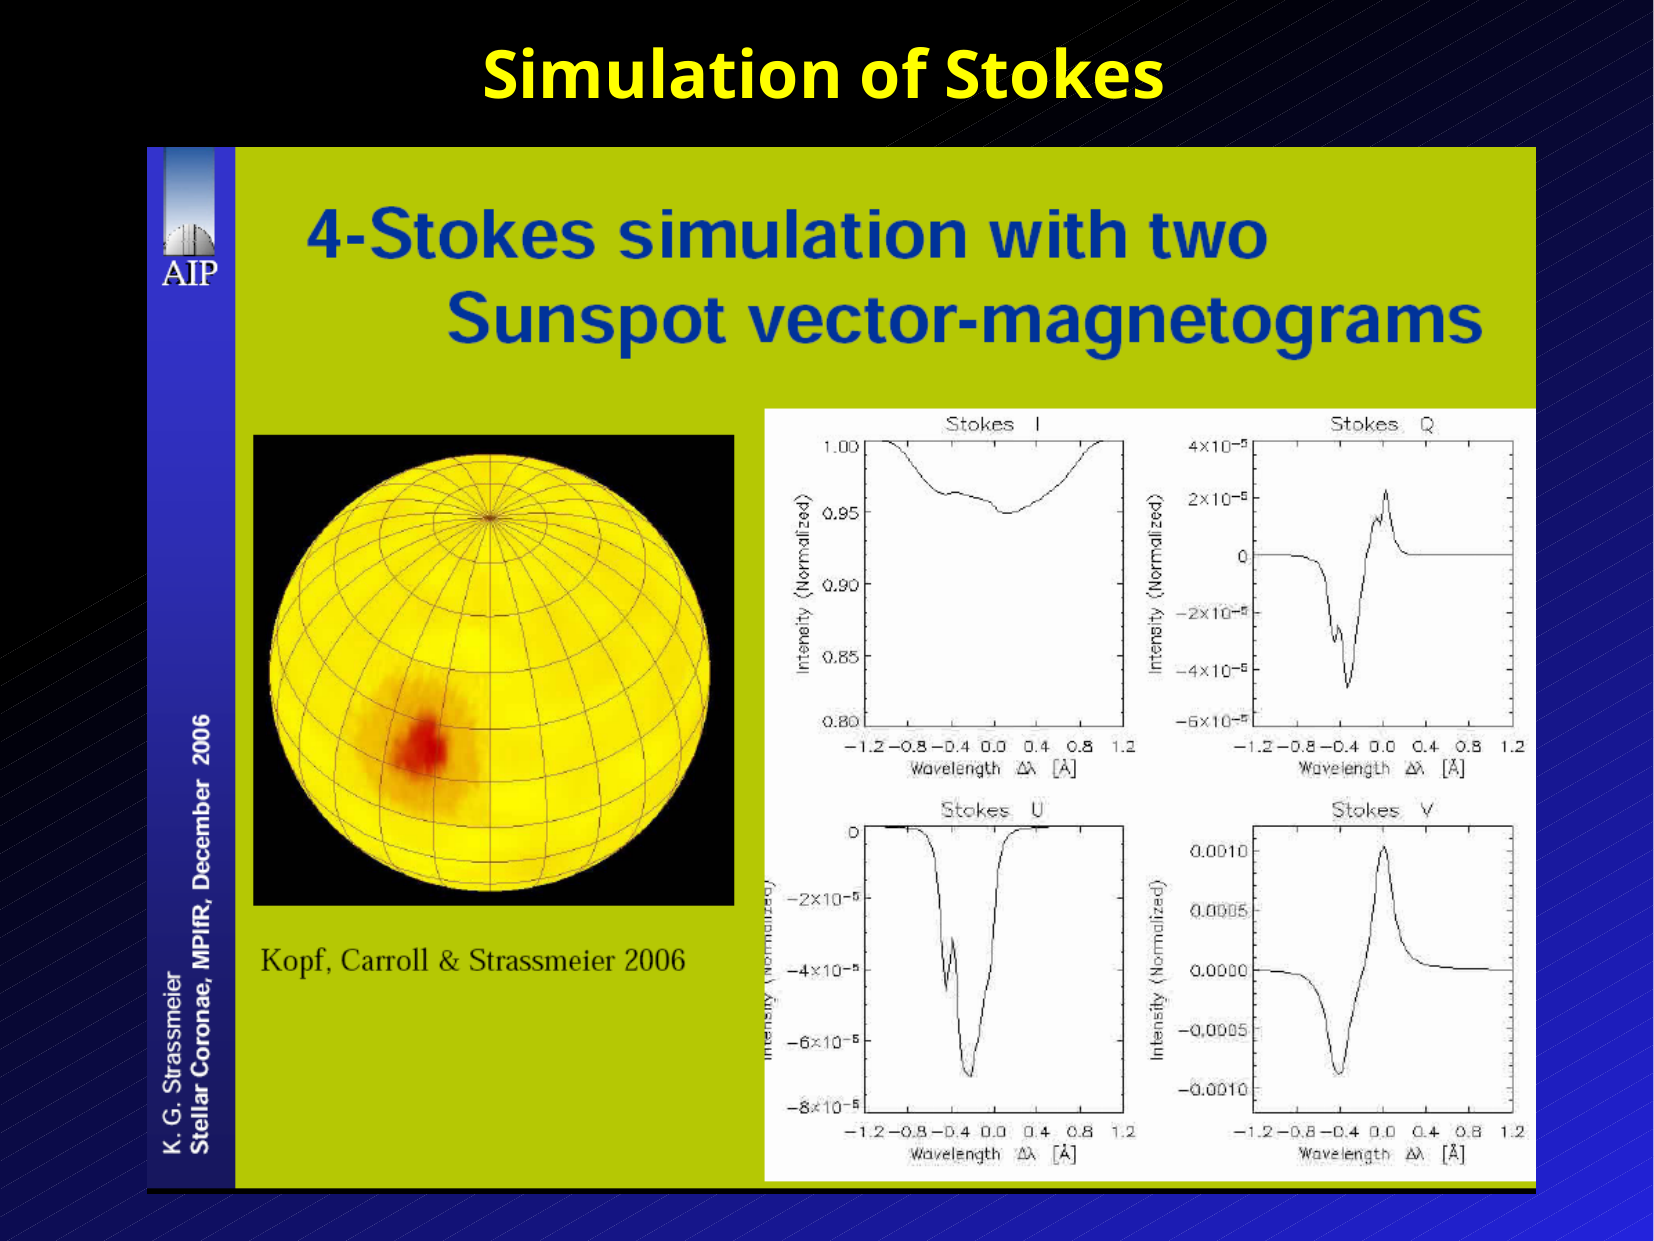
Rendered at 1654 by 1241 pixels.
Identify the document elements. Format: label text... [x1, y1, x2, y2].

title Simulation of Stokes [88, 27, 1577, 119]
picture [147, 147, 1536, 1194]
